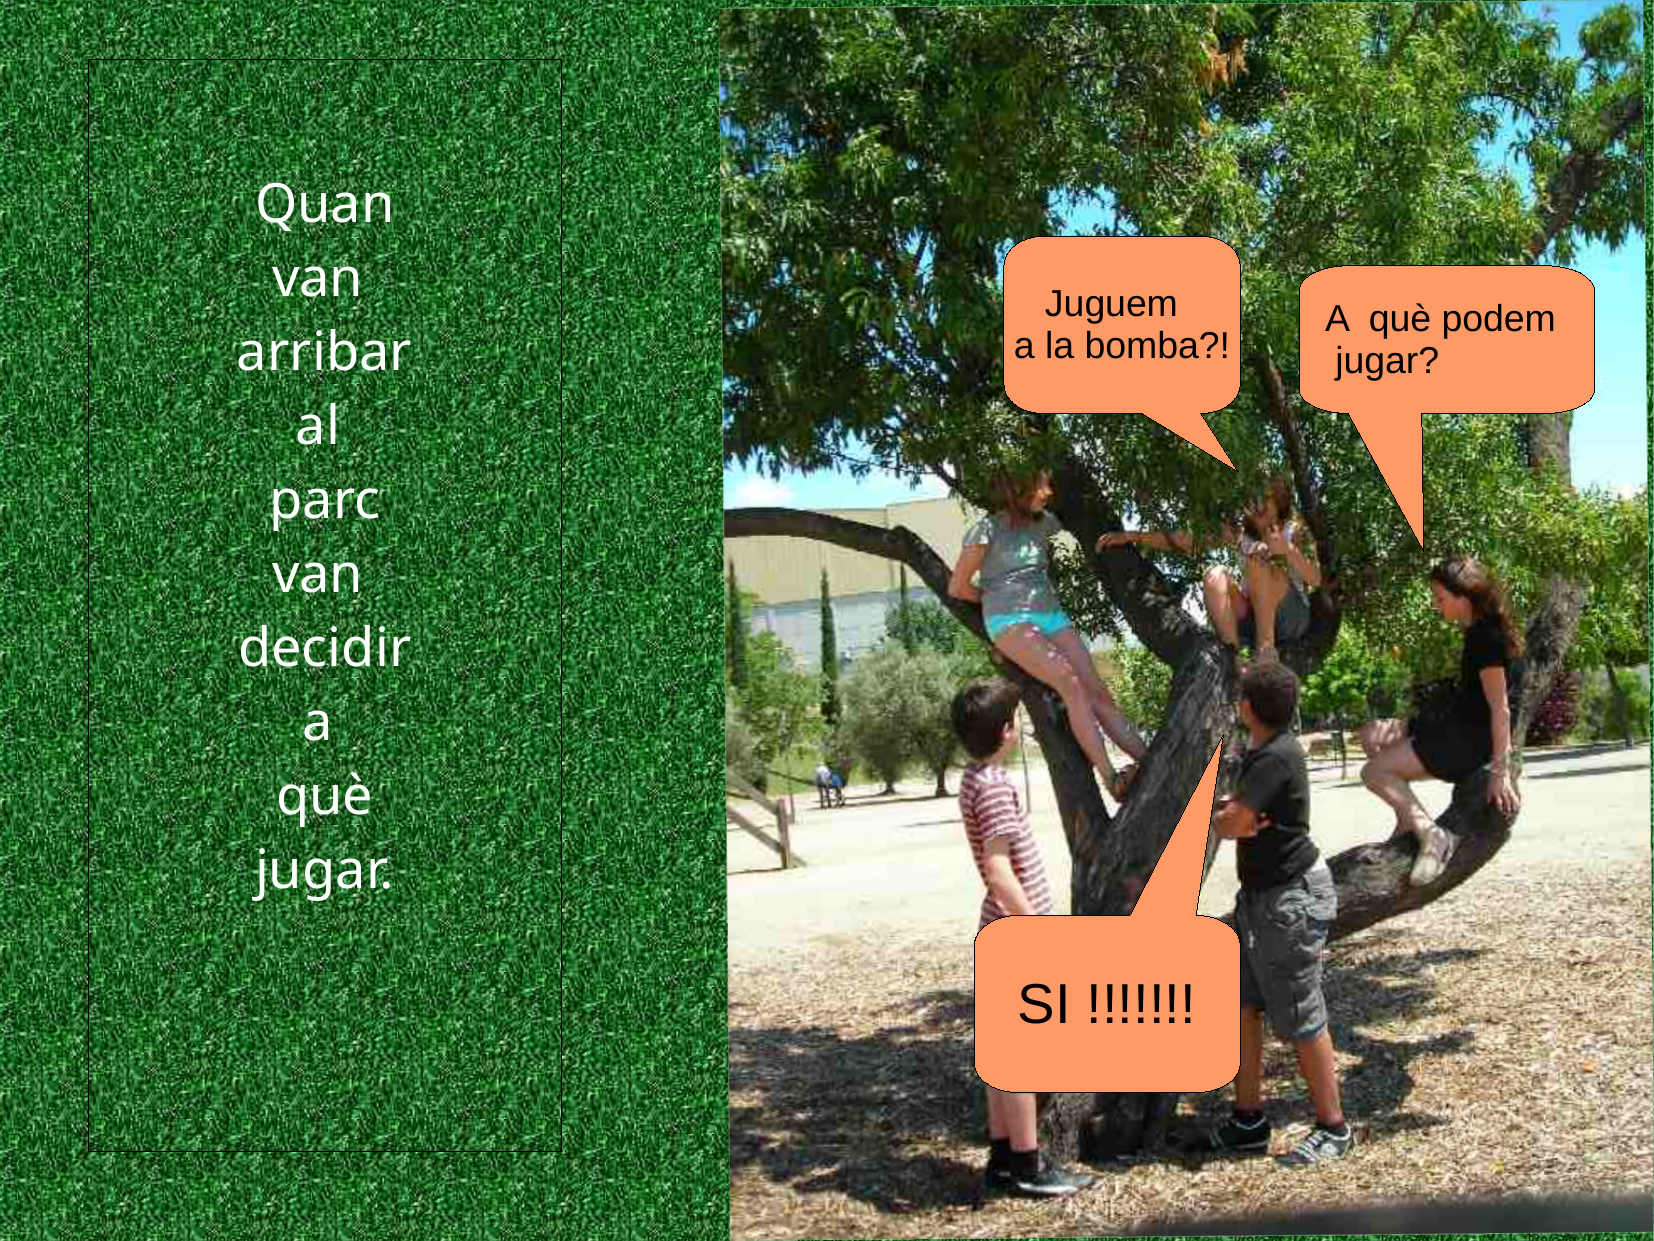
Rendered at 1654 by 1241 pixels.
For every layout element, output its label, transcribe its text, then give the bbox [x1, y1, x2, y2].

text_box SI !!!!!!! [974, 734, 1241, 1093]
picture [0, 0, 1654, 1241]
text_box Quan van arribar al parc van decidir a què jugar. [88, 59, 562, 1152]
text_box Juguem a la bomba?! [1003, 236, 1241, 472]
text_box A què podem jugar? [1299, 265, 1595, 552]
